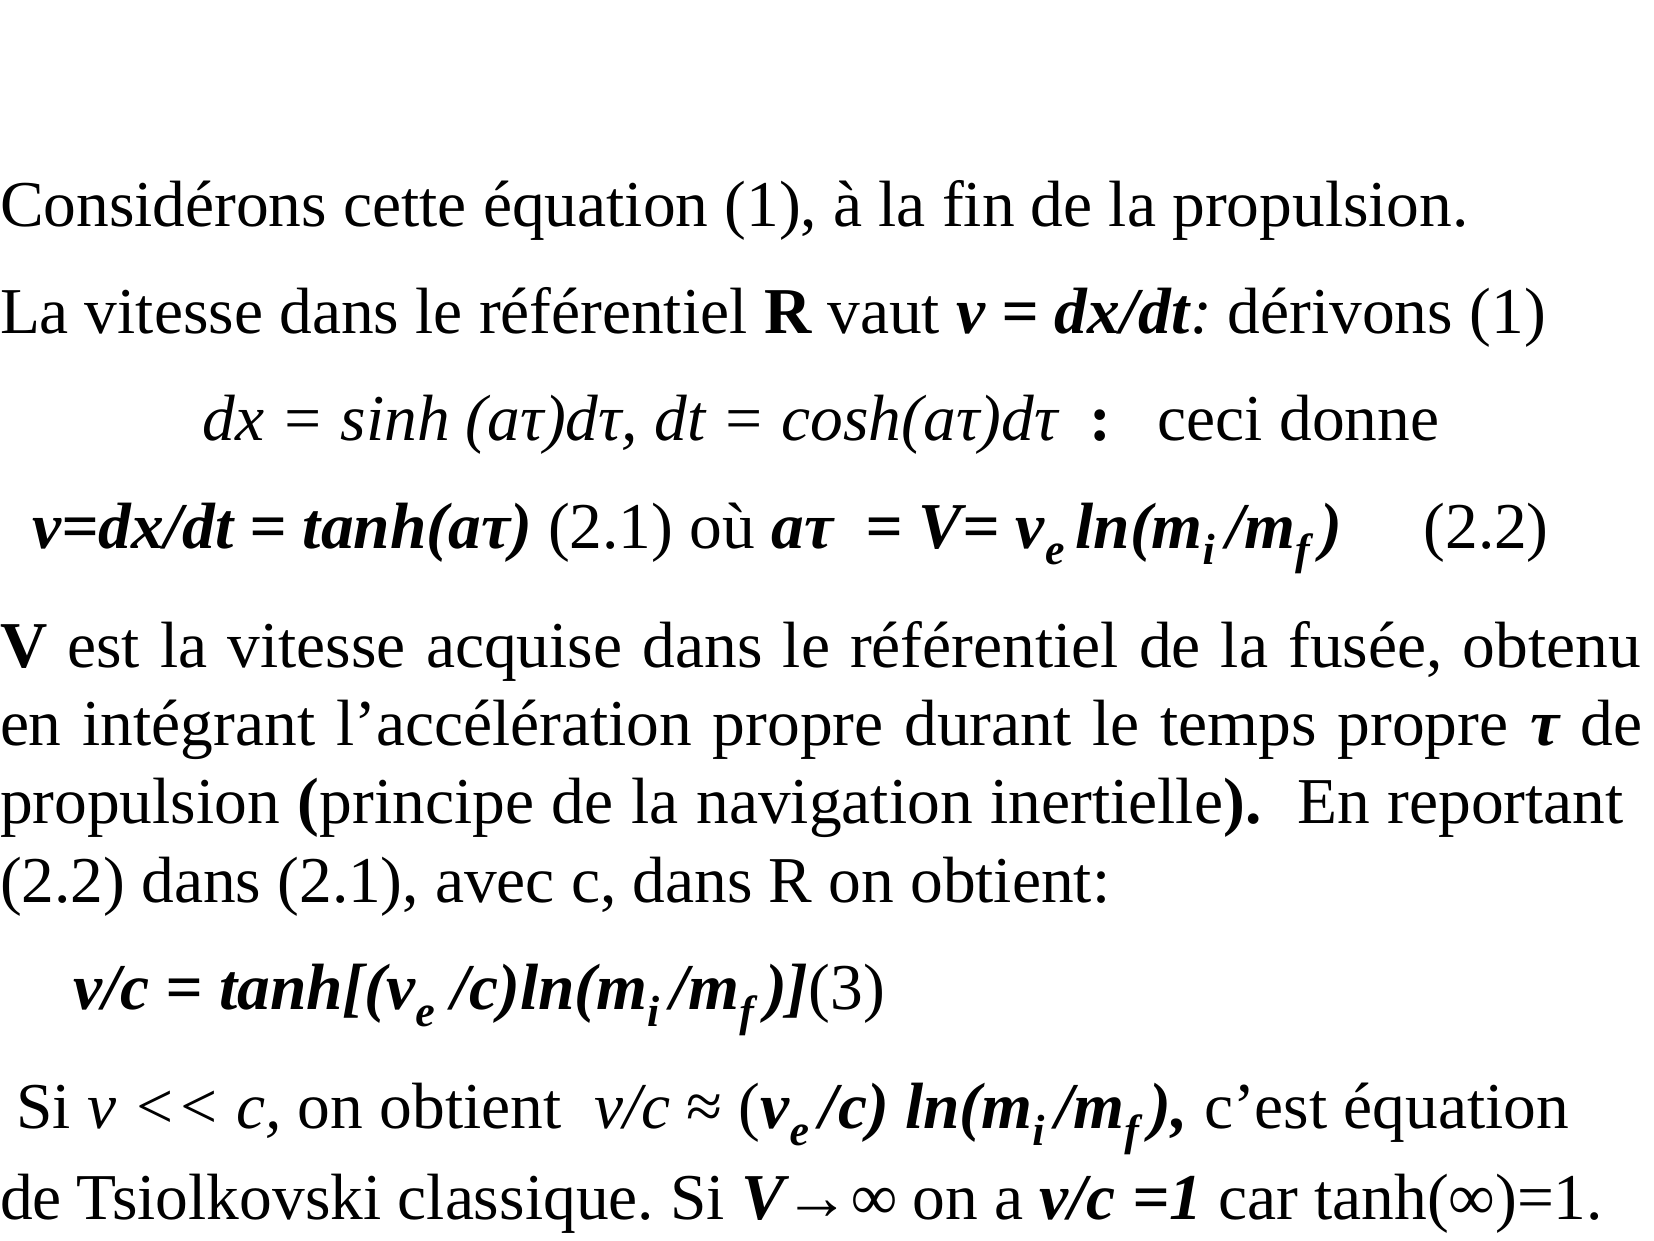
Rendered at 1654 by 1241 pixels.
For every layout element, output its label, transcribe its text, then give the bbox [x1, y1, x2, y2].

list Considérons cette équation (1), à la fin de la propulsion. La vitesse dans le référentiel R vaut v = dx/dt: dérivons (1) dx = sinh (aτ)dτ, dt = cosh(aτ)dτ : ceci donne v=dx/dt = tanh(aτ) (2.1) où aτ = V= ve ln(mi /mf ) (2.2) V est la vitesse acquise dans le référentiel de la fusée, obtenu en intégrant l’accélération propre durant le temps propre τ de propulsion (principe de la navigation inertielle). En reportant (2.2) dans (2.1), avec c, dans R on obtient: v/c = tanh[(ve /c)ln(mi /mf )] (3) Si v << c, on obtient v/c ≈ (ve /c) ln(mi /mf ), c’est équation de Tsiolkovski classique. Si V→∞ on a v/c =1 car tanh(∞)=1. [0, 160, 1643, 1241]
